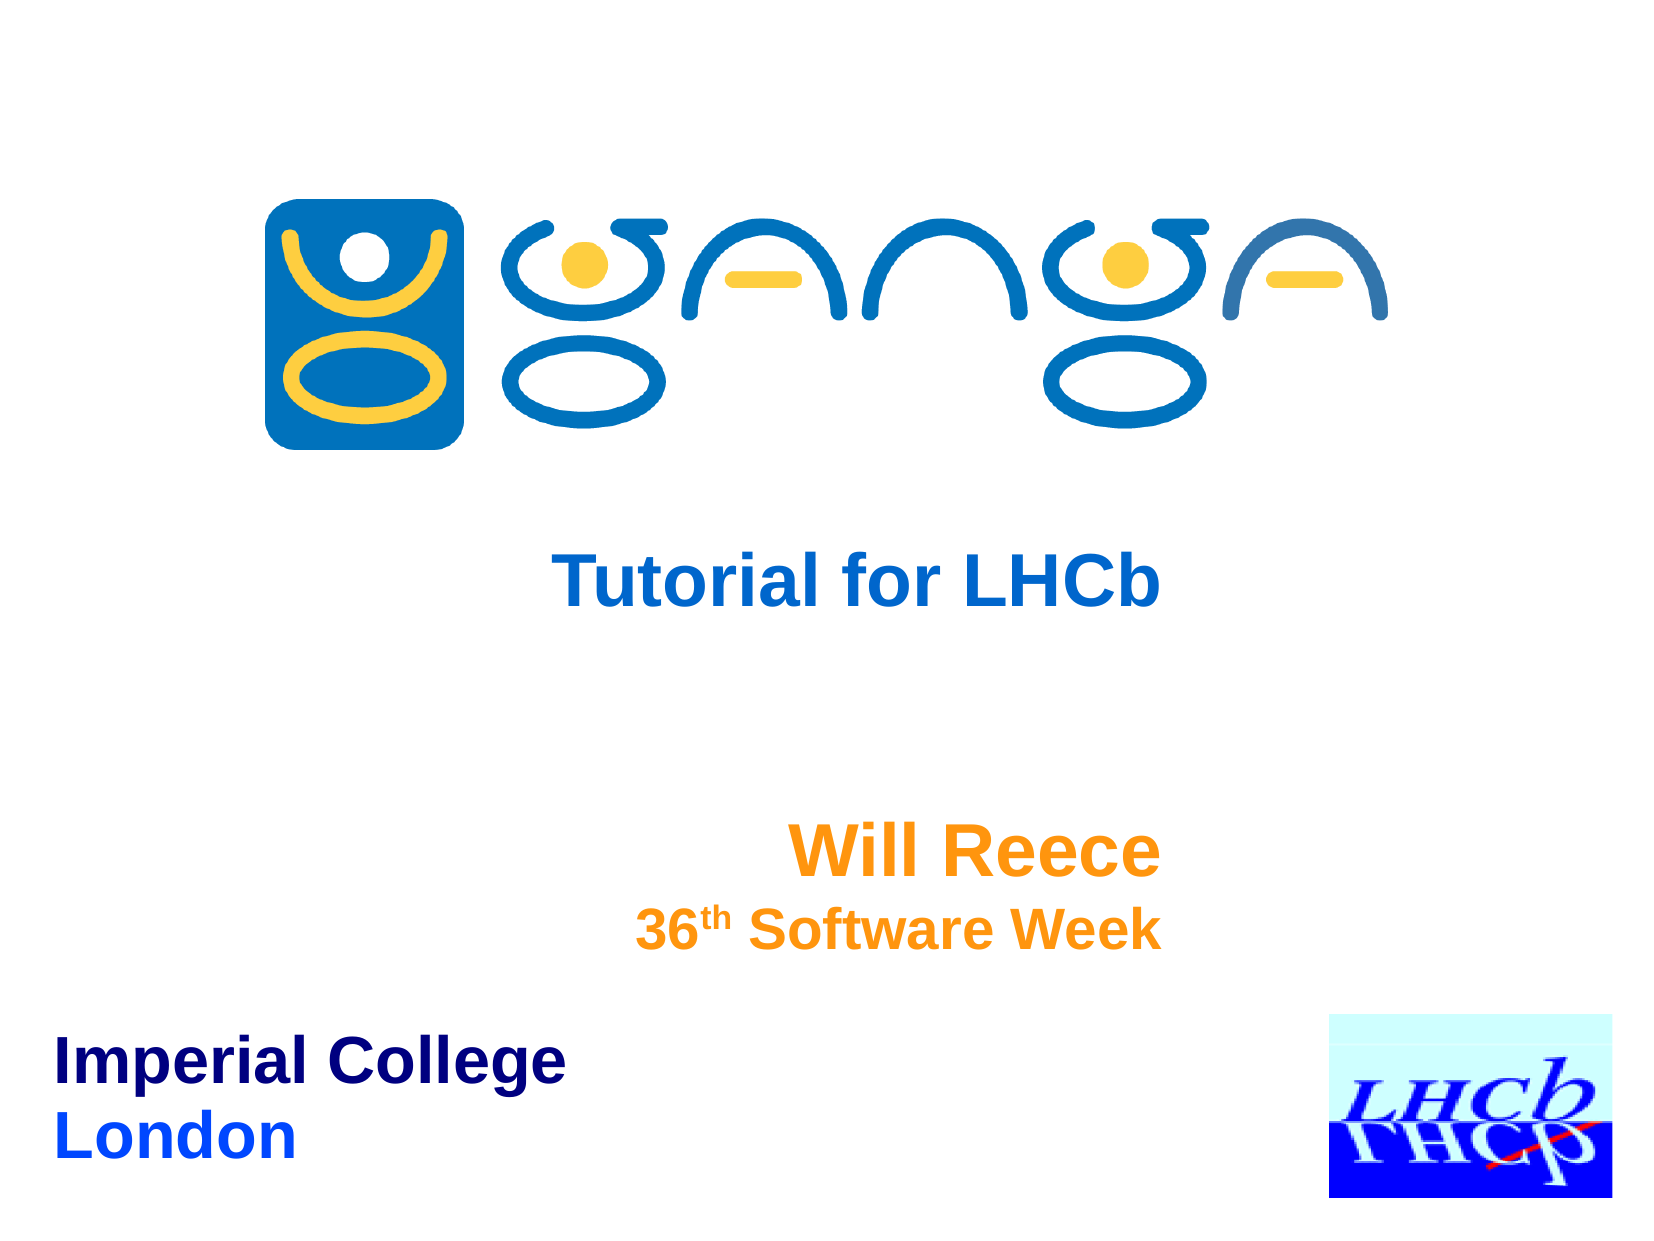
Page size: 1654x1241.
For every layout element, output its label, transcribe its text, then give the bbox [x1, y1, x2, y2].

picture [265, 199, 1388, 451]
picture [1328, 1012, 1613, 1198]
text_box Tutorial for LHCb Will Reece 36th Software Week [412, 525, 1251, 1022]
text_box Imperial College London [38, 1015, 662, 1202]
